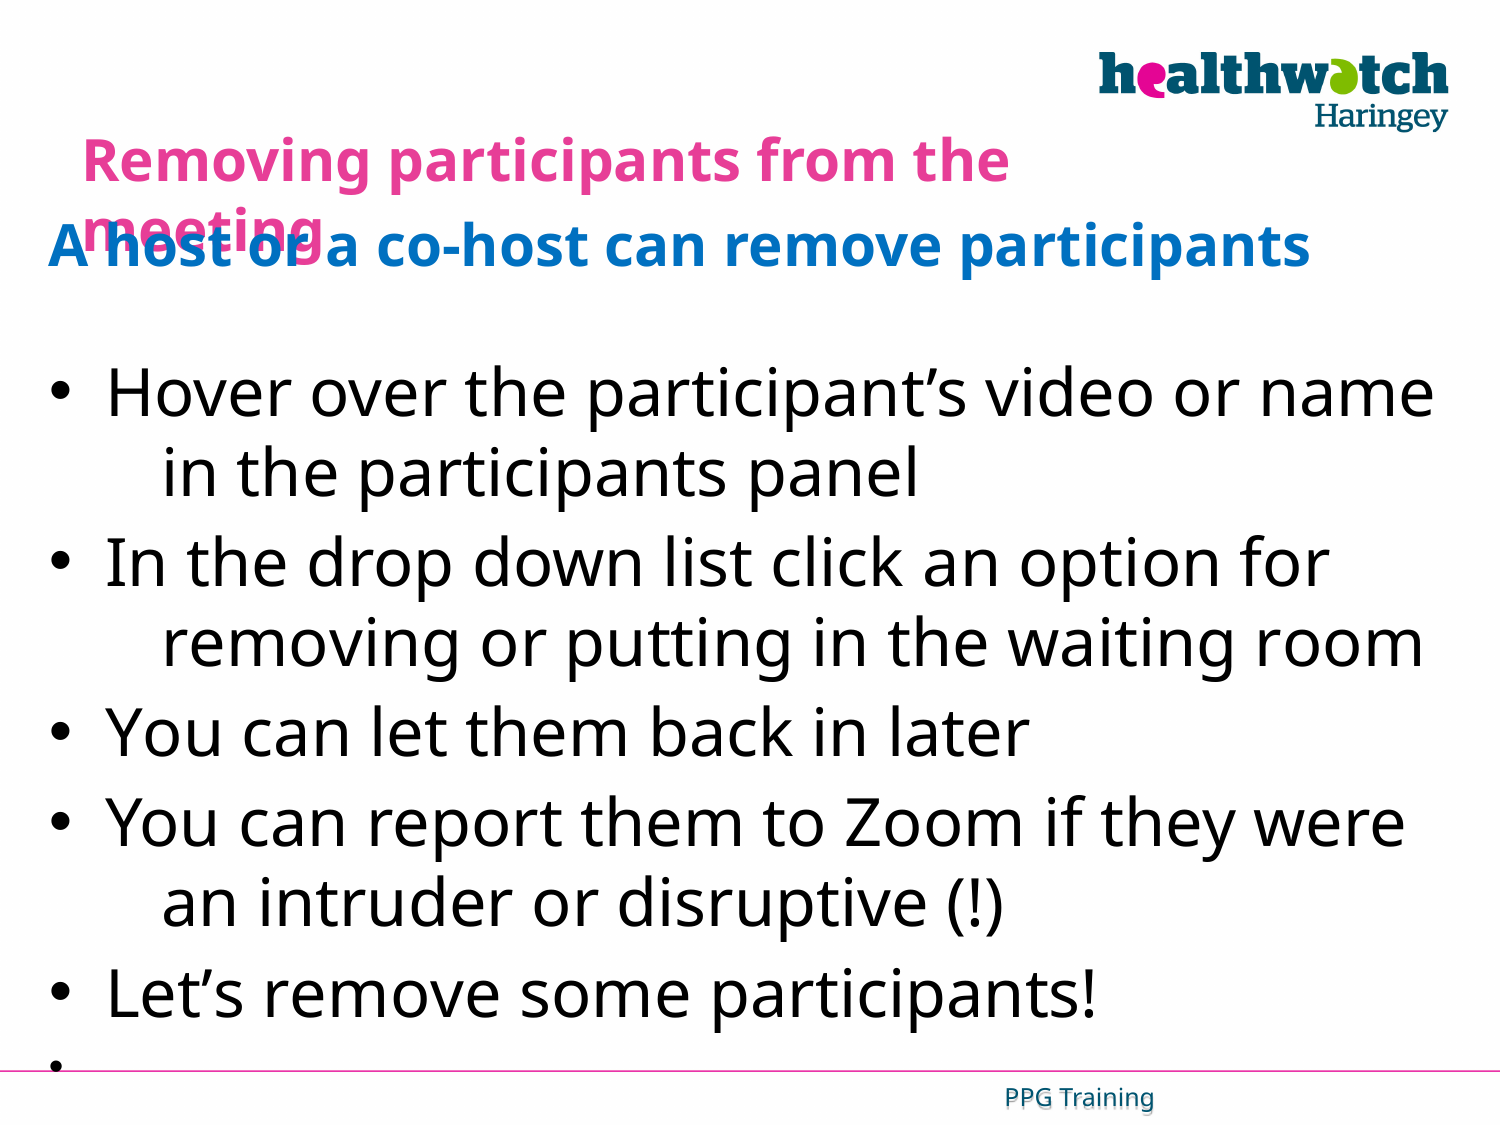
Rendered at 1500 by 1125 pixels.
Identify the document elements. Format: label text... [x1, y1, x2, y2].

text_box Removing participants from the meeting [66, 115, 1246, 201]
text_box A host or a co-host can remove participants Hover over the participant’s video or name in the participants panel In the drop down list click an option for removing or putting in the waiting room You can let them back in later You can report them to Zoom if they were an intruder or disruptive (!) Let’s remove some participants! [33, 201, 1479, 1118]
